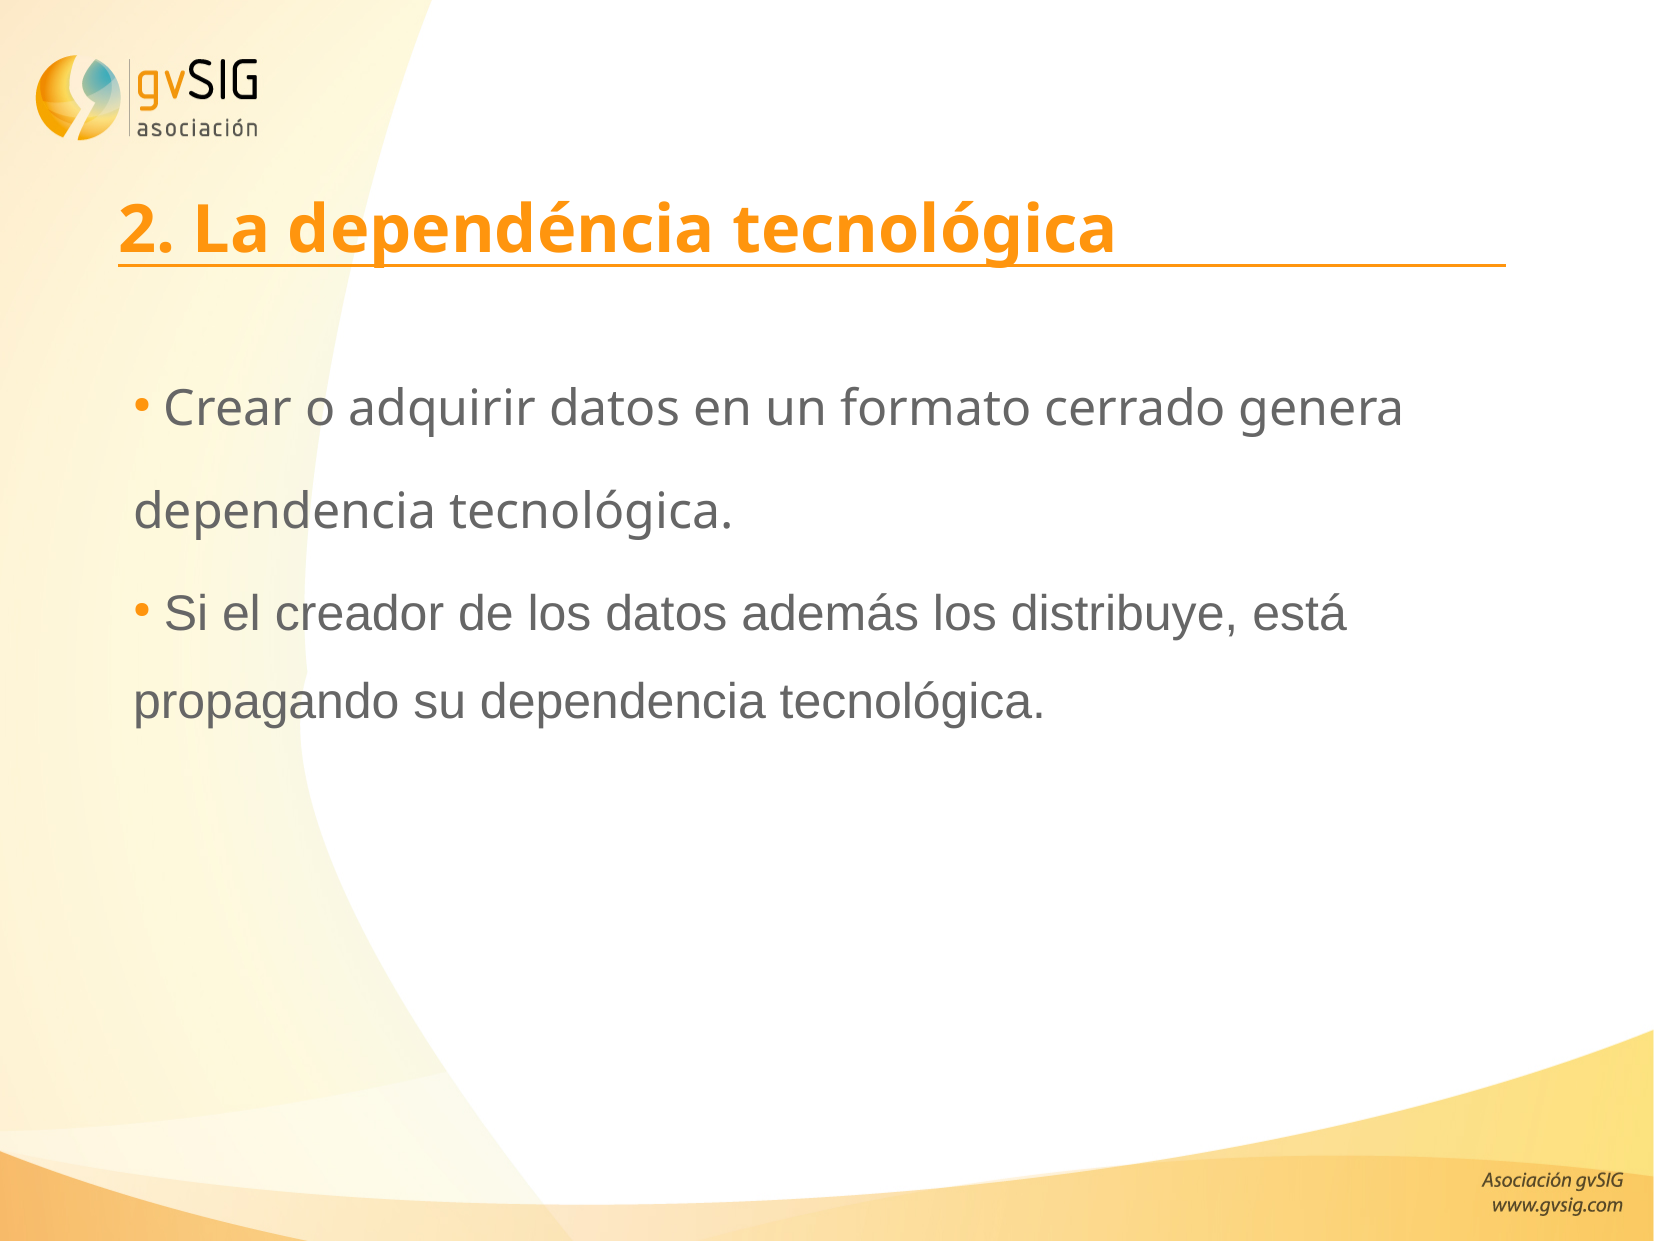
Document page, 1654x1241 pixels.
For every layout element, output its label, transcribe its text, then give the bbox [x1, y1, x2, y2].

text_box Crear o adquirir datos en un formato cerrado genera dependencia tecnológica. Si el creador de los datos además los distribuye, está propagando su dependencia tecnológica. [118, 330, 1477, 709]
picture [0, 0, 1654, 1241]
title 2. La dependéncia tecnológica [118, 177, 1607, 276]
